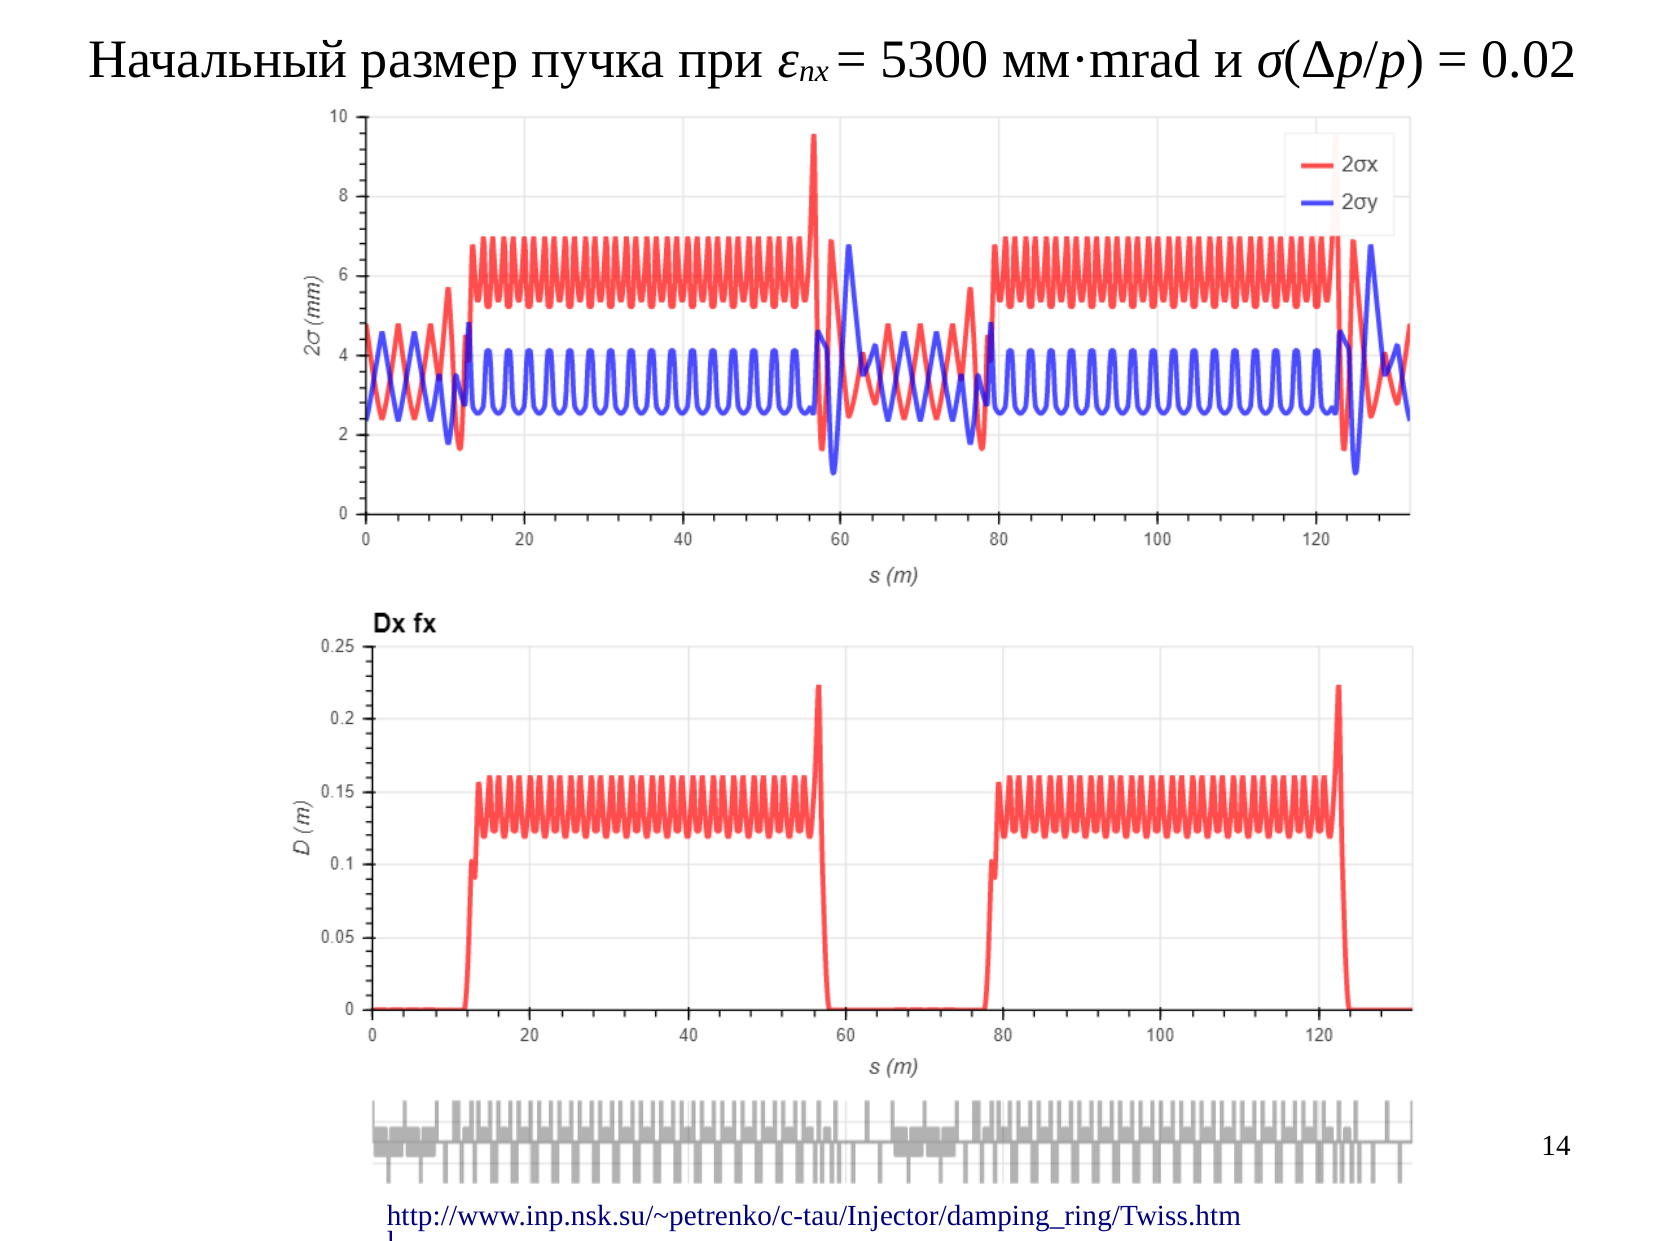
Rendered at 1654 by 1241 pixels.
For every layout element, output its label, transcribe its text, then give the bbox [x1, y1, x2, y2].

text_box http://www.inp.nsk.su/~petrenko/c-tau/Injector/damping_ring/Twiss.html [372, 1192, 1264, 1241]
picture [283, 106, 1423, 1205]
title Начальный размер пучка при εnx = 5300 мм·mrad и σ(Δp/p) = 0.02 [35, 0, 1630, 129]
